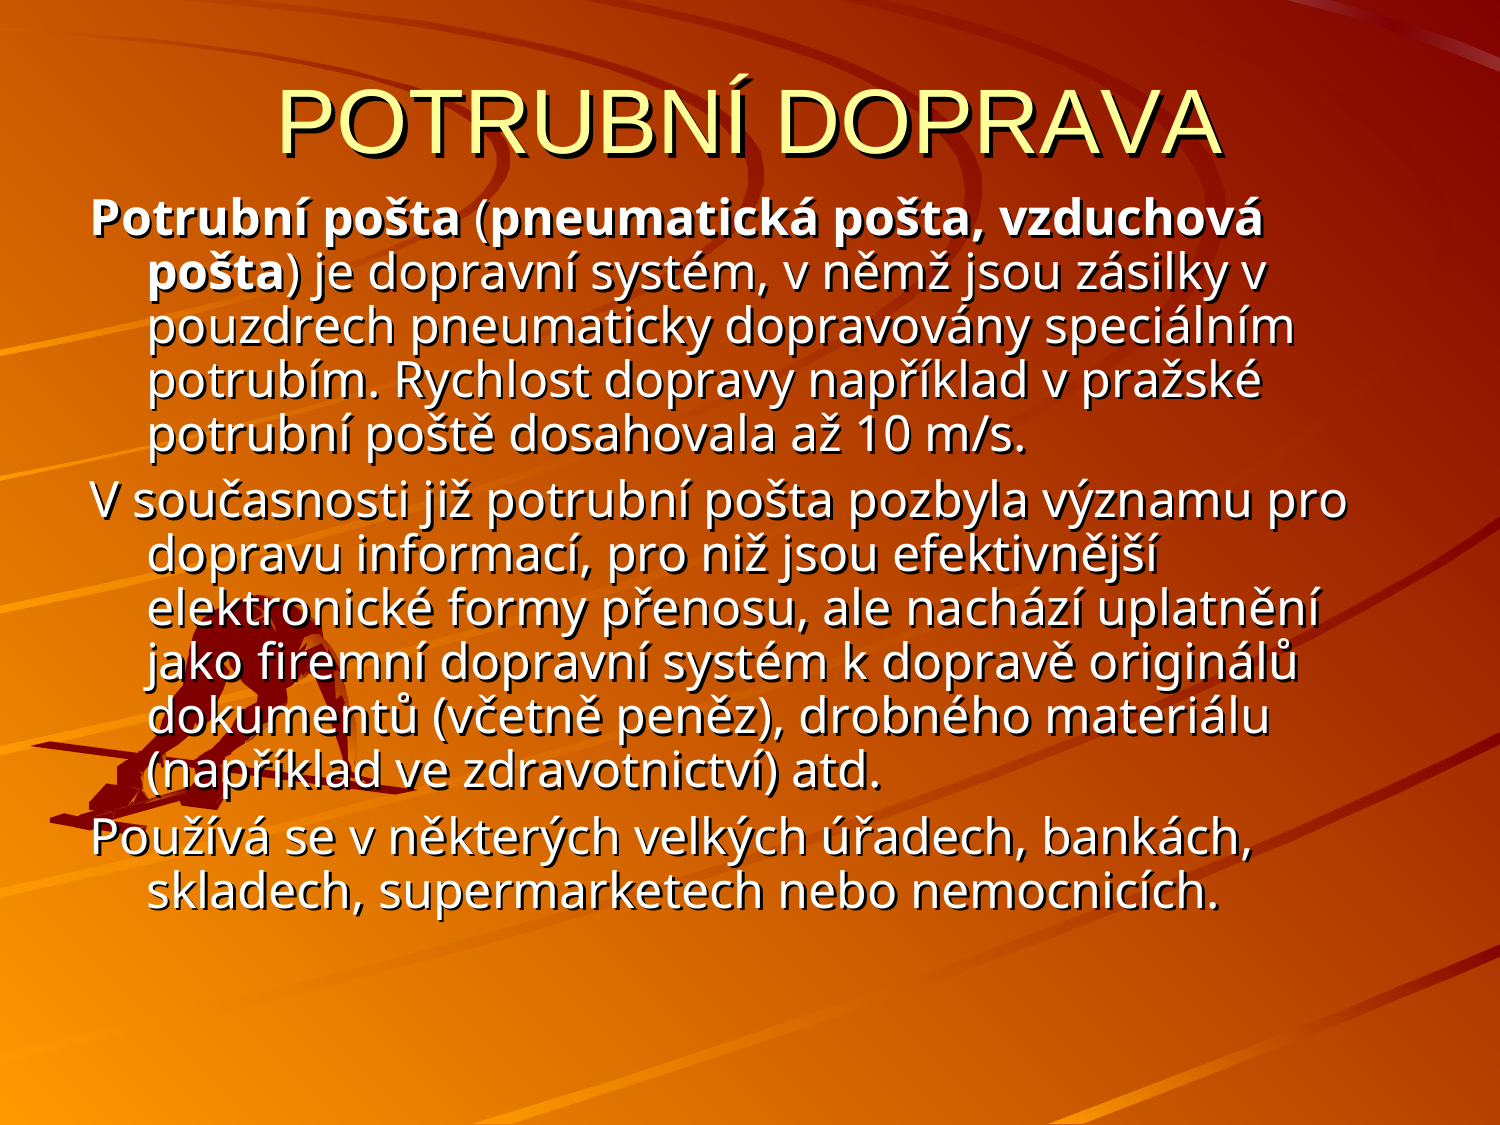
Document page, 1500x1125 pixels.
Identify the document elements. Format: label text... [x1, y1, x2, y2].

title POTRUBNÍ DOPRAVA [75, 25, 1426, 180]
list Potrubní pošta (pneumatická pošta, vzduchová pošta) je dopravní systém, v němž jsou zásilky v pouzdrech pneumaticky dopravovány speciálním potrubím. Rychlost dopravy například v pražské potrubní poště dosahovala až 10 m/s. V současnosti již potrubní pošta pozbyla významu pro dopravu informací, pro niž jsou efektivnější elektronické formy přenosu, ale nachází uplatnění jako firemní dopravní systém k dopravě originálů dokumentů (včetně peněz), drobného materiálu (například ve zdravotnictví) atd. Používá se v některých velkých úřadech, bankách, skladech, supermarketech nebo nemocnicích. [75, 184, 1426, 1071]
